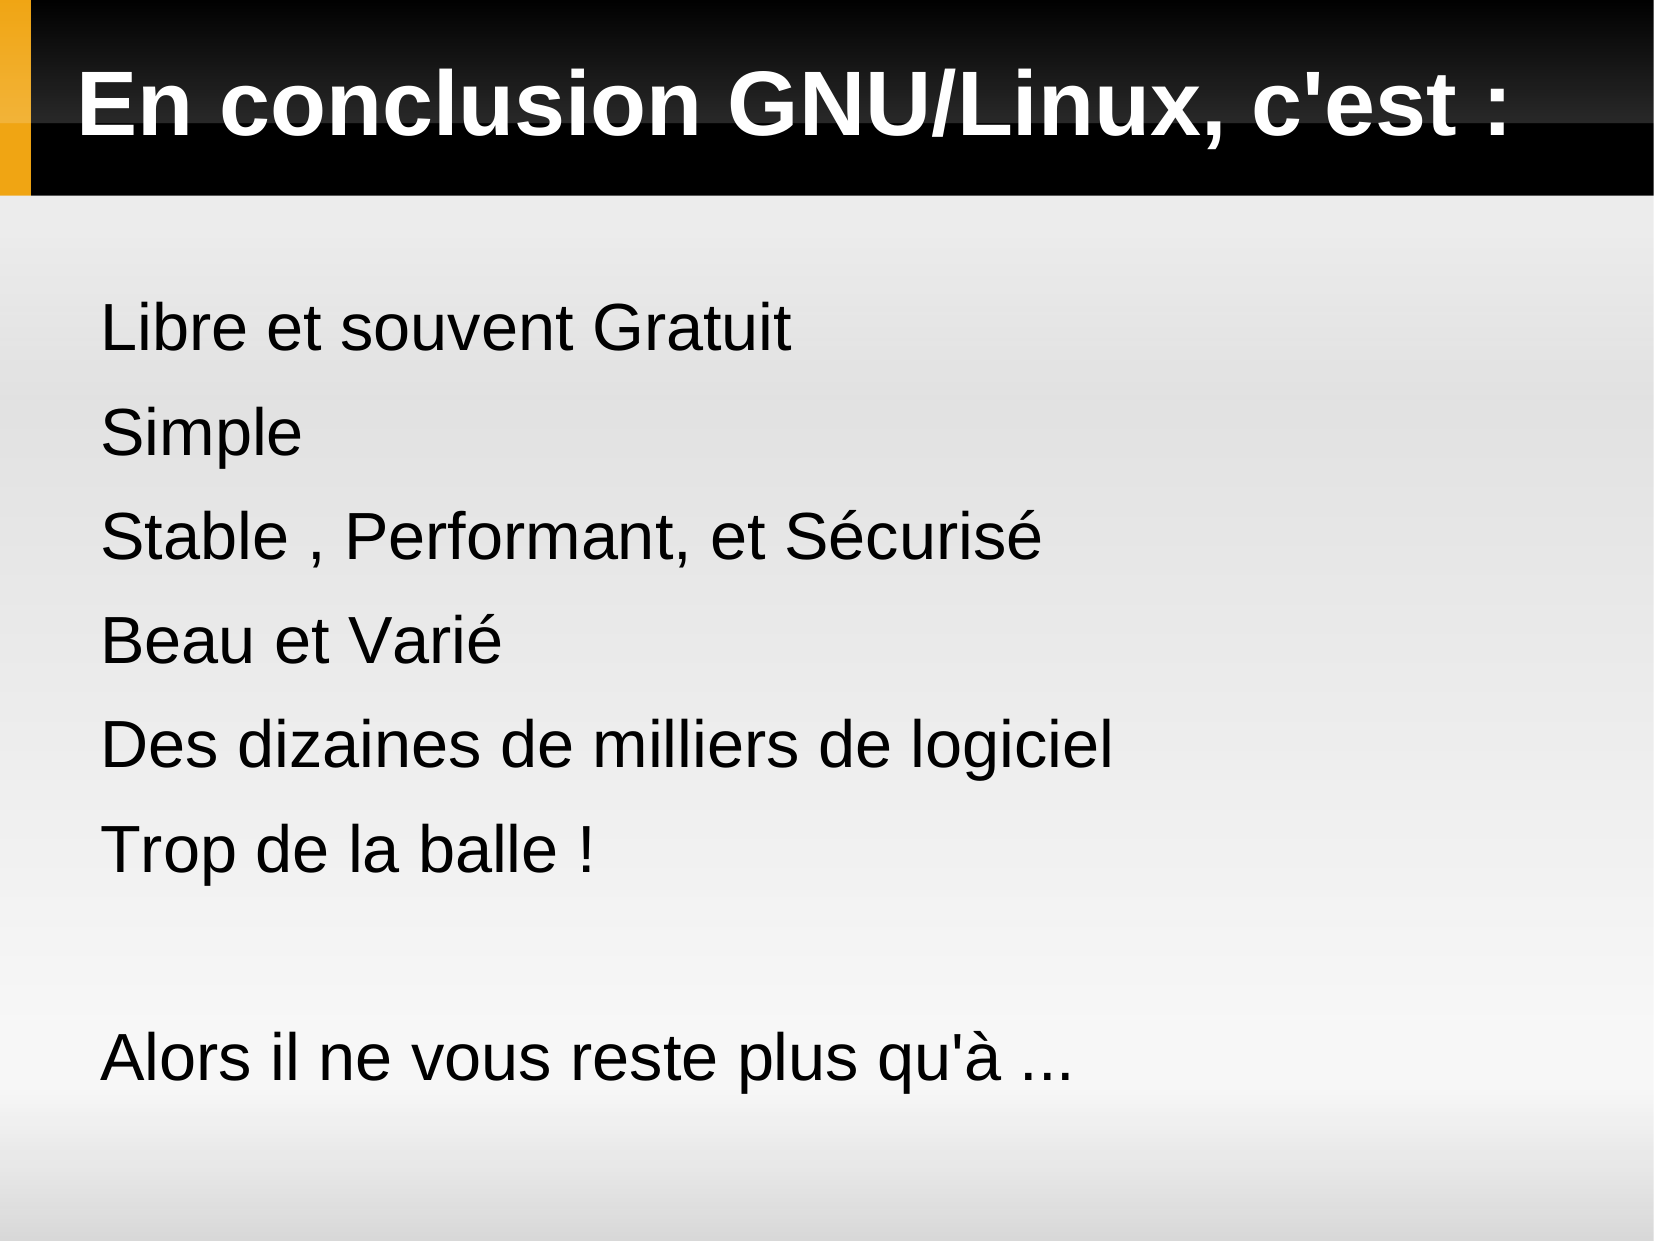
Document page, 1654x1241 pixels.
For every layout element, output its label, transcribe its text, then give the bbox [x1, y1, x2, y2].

title En conclusion GNU/Linux, c'est : [76, 7, 1565, 200]
list Libre et souvent Gratuit Simple Stable , Performant, et Sécurisé Beau et Varié Des dizaines de milliers de logiciel Trop de la balle ! Alors il ne vous reste plus qu'à ... [82, 290, 1571, 1096]
picture [0, 0, 1654, 1241]
